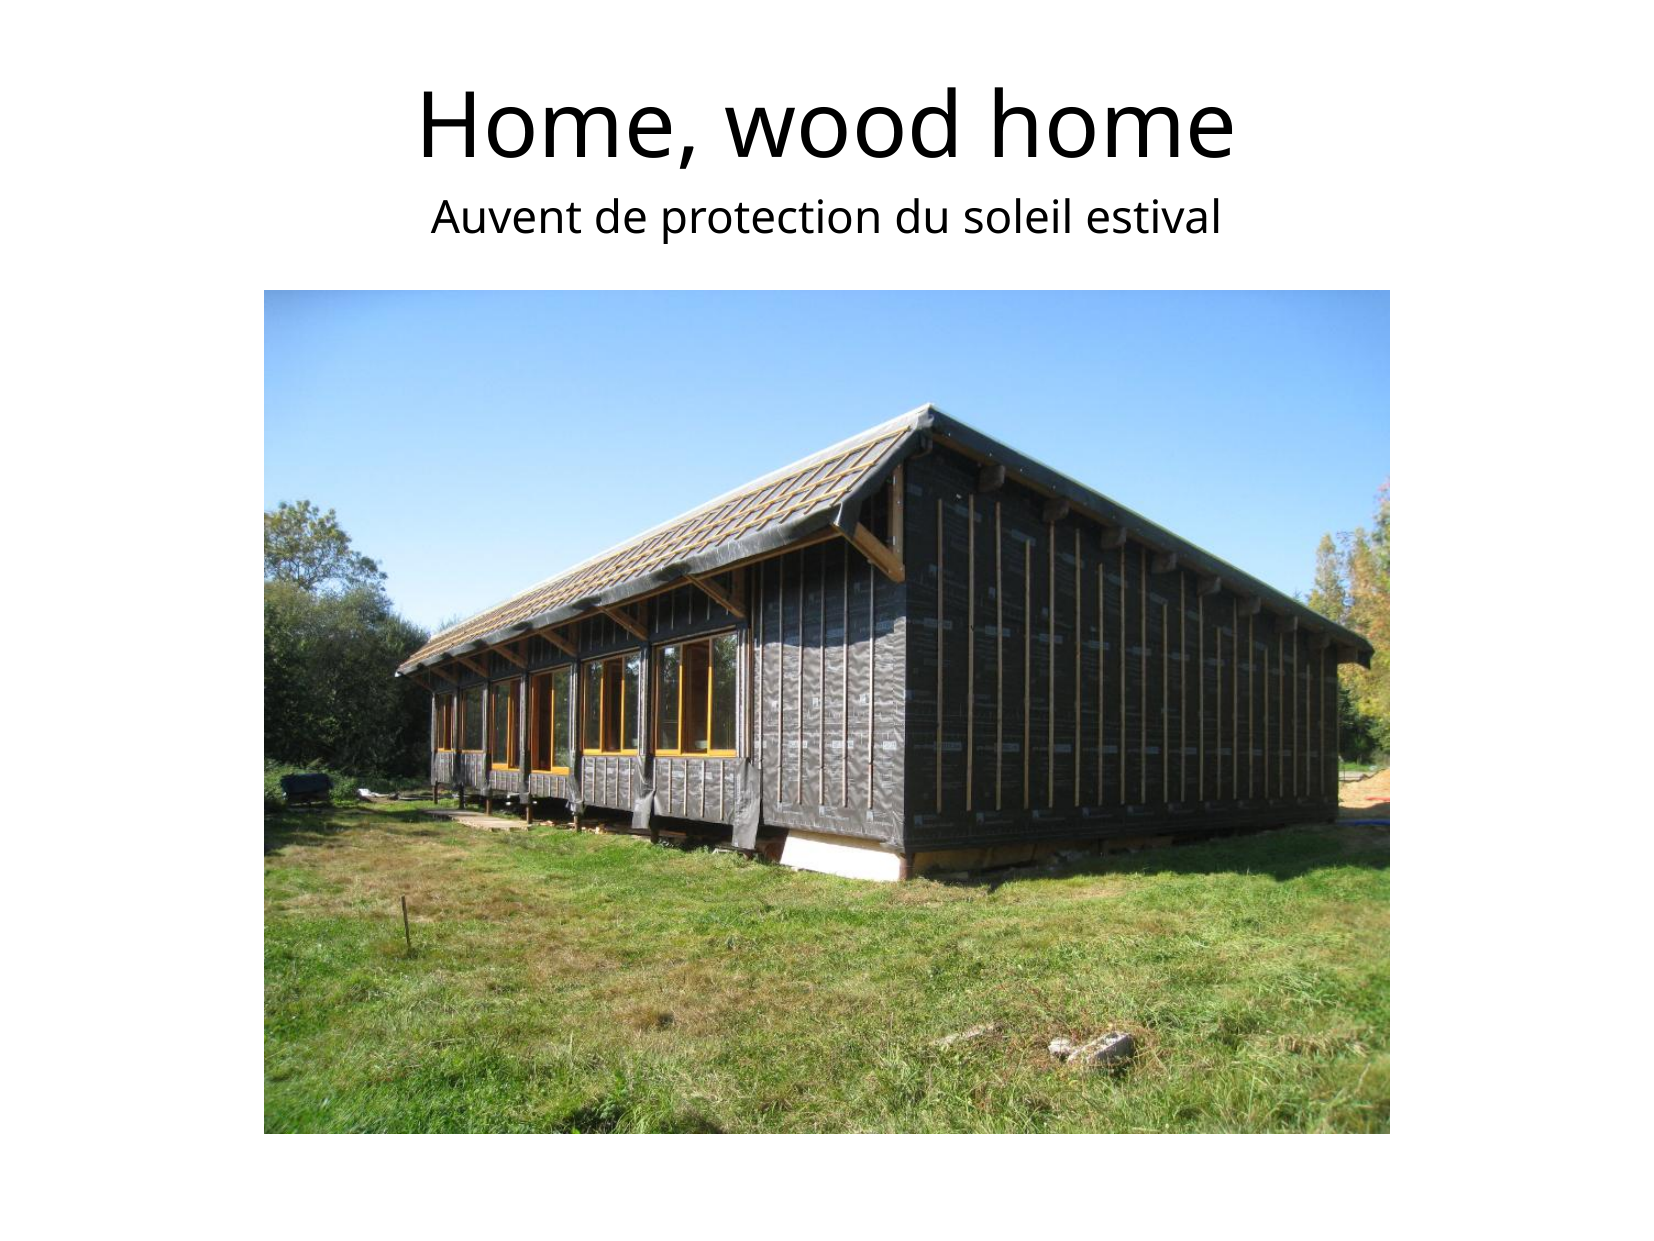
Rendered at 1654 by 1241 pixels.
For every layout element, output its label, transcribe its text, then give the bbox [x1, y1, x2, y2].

picture [264, 290, 1390, 1134]
title Home, wood home Auvent de protection du soleil estival [82, 49, 1571, 257]
